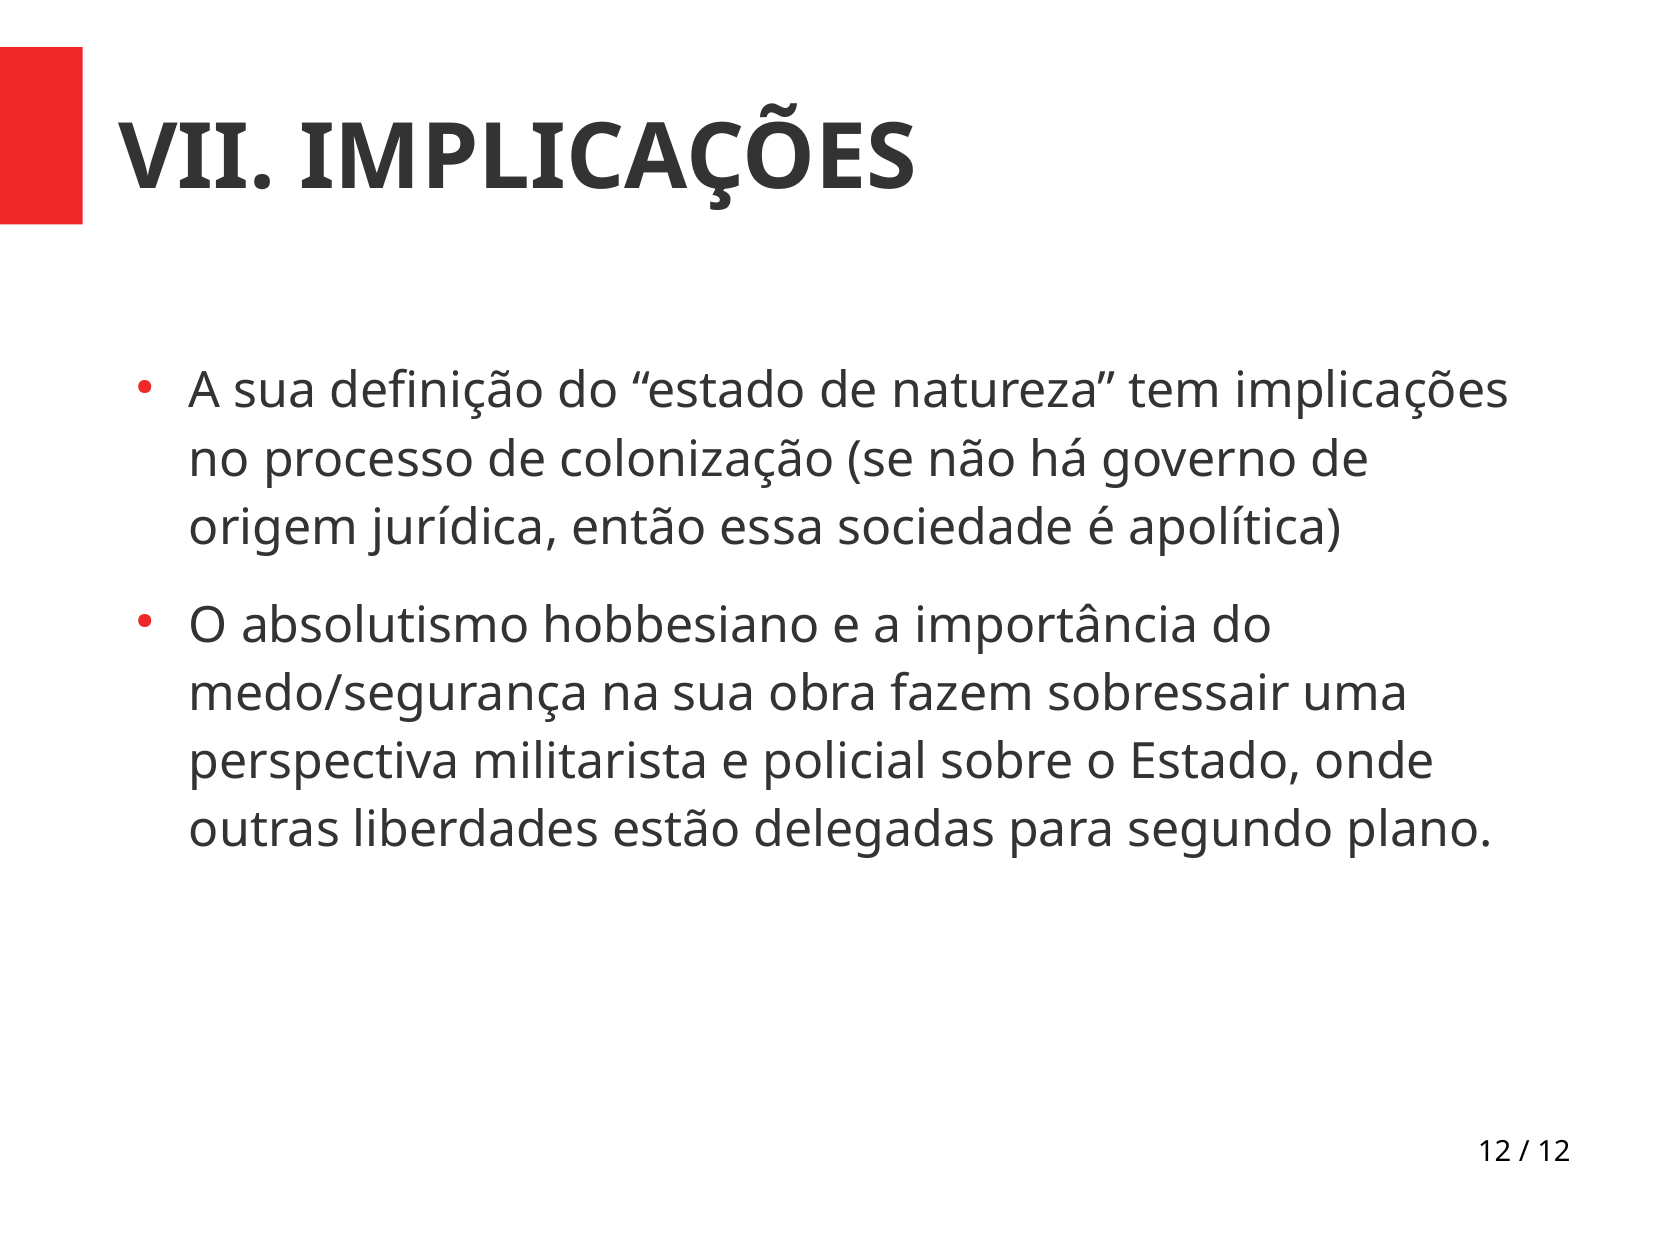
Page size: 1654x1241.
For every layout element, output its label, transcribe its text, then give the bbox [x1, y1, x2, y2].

title VII. IMPLICAÇÕES [118, 49, 1571, 257]
list A sua definição do “estado de natureza” tem implicações no processo de colonização (se não há governo de origem jurídica, então essa sociedade é apolítica) O absolutismo hobbesiano e a importância do medo/segurança na sua obra fazem sobressair uma perspectiva militarista e policial sobre o Estado, onde outras liberdades estão delegadas para segundo plano. [118, 354, 1536, 1074]
